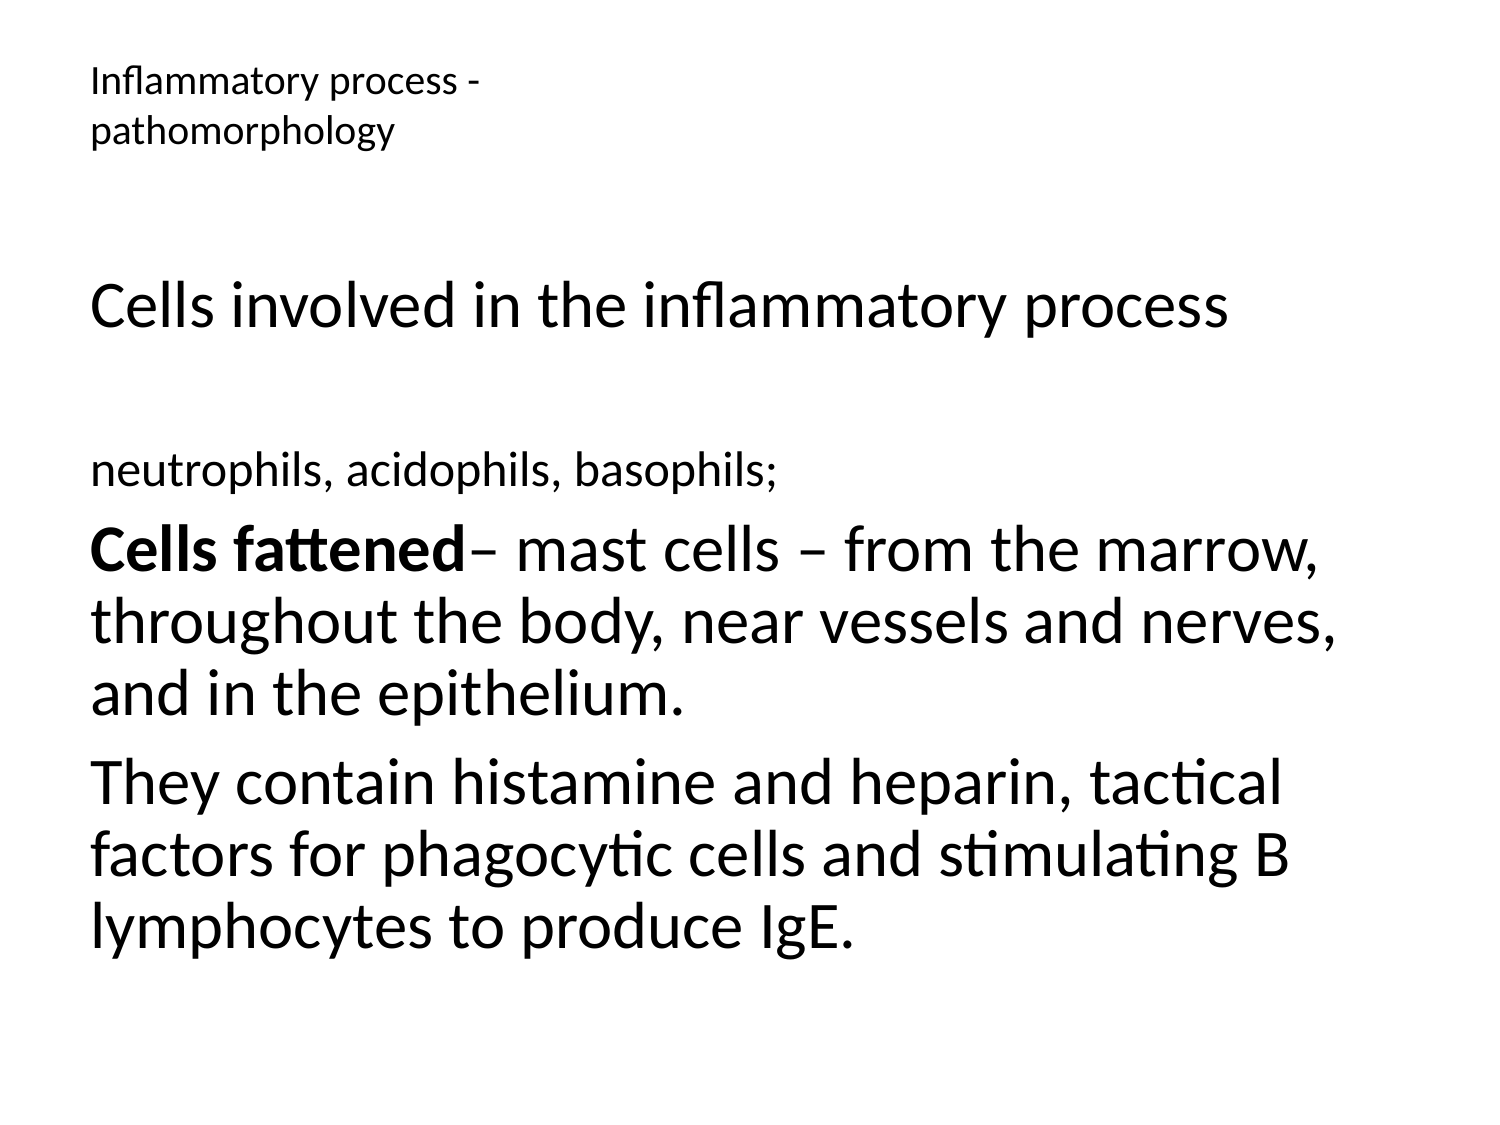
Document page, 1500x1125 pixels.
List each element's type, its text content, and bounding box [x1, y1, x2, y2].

title Inflammatory process - pathomorphology [75, 45, 751, 126]
list Cells involved in the inflammatory process neutrophils, acidophils, basophils; Cells fattened– mast cells – from the marrow, throughout the body, near vessels and nerves, and in the epithelium. They contain histamine and heparin, tactical factors for phagocytic cells and stimulating B lymphocytes to produce IgE. [75, 262, 1426, 1005]
